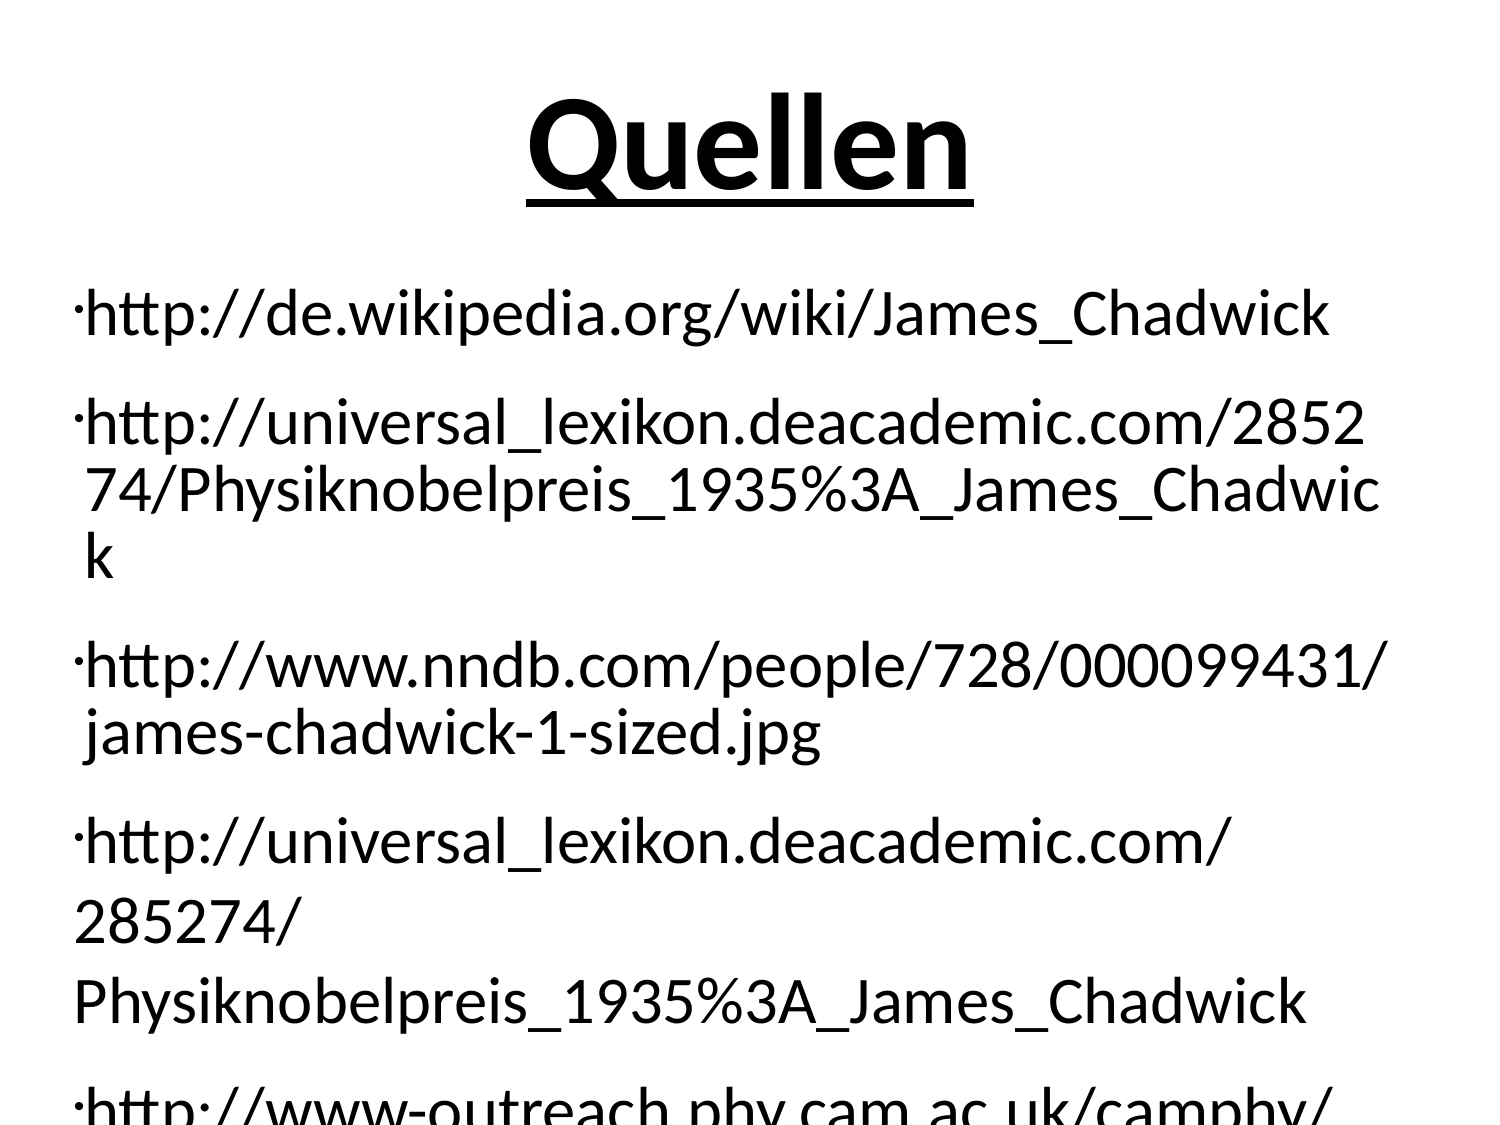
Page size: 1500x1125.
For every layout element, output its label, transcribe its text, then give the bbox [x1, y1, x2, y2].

title Quellen [75, 45, 1425, 233]
list http://de.wikipedia.org/wiki/James_Chadwick http://universal_lexikon.deacademic.com/285274/Physiknobelpreis_1935%3A_James_Chadwick http://www.nndb.com/people/728/000099431/james-chadwick-1-sized.jpg http://universal_lexikon.deacademic.com/285274/Physiknobelpreis_1935%3A_James_Chadwick http://www-outreach.phy.cam.ac.uk/camphy/neutron/neutron4_1.htm [59, 261, 1409, 1093]
